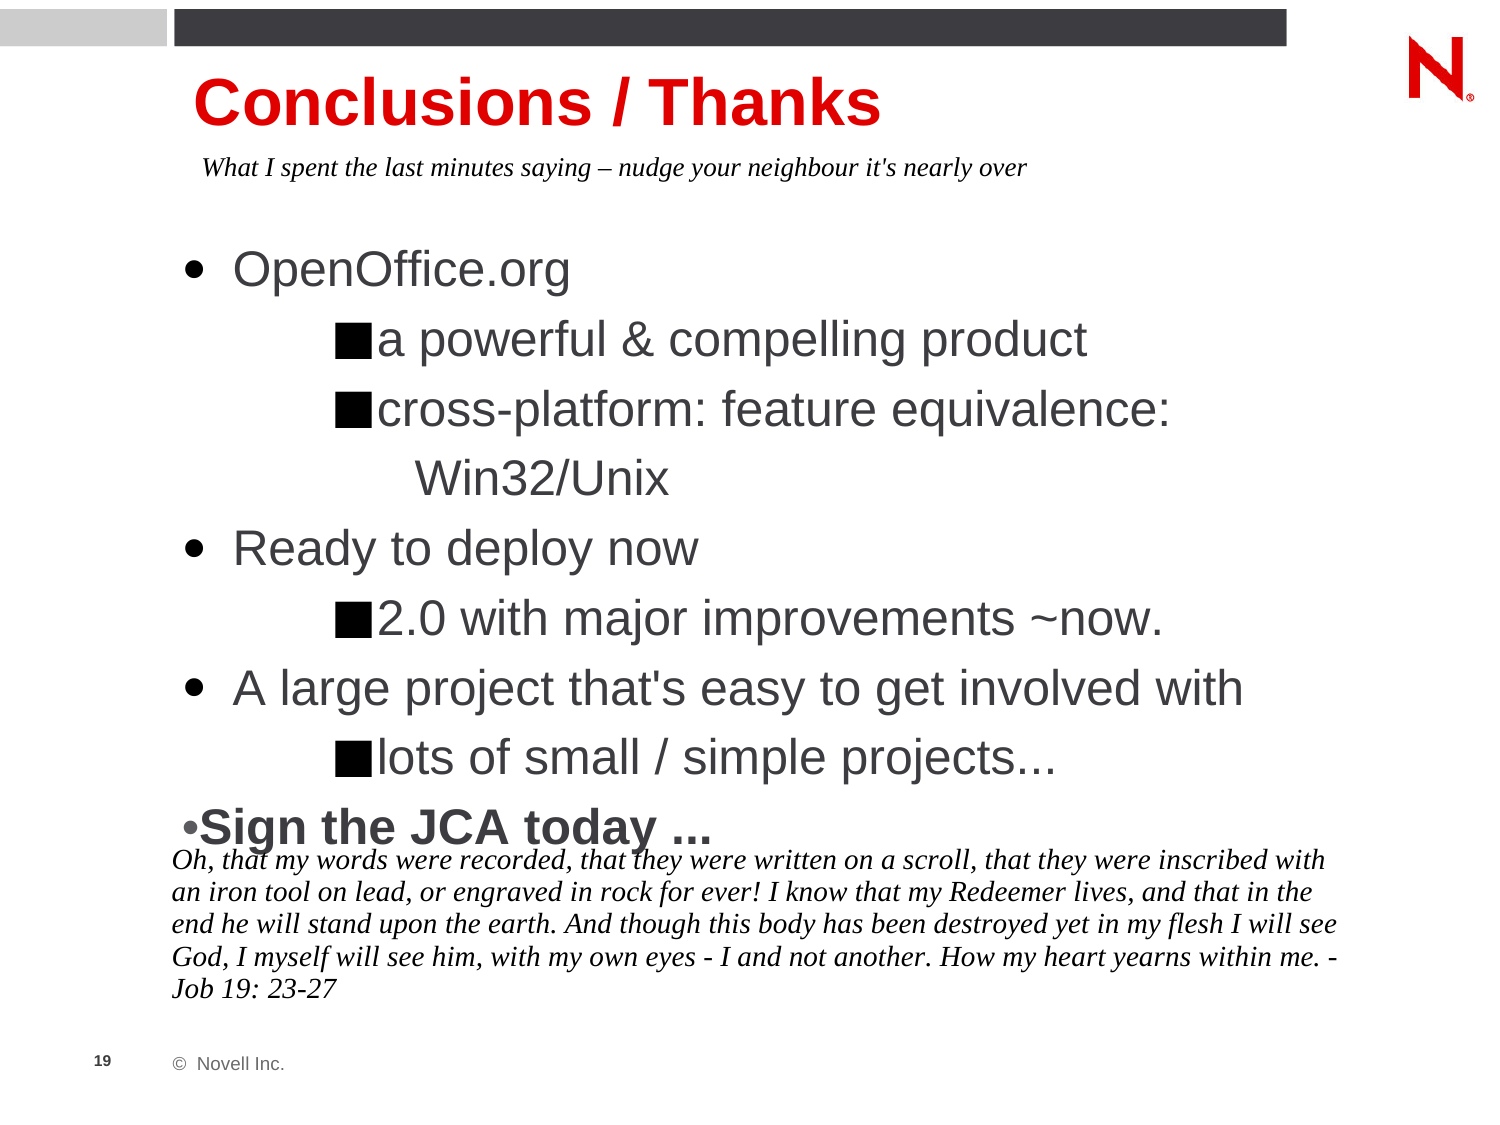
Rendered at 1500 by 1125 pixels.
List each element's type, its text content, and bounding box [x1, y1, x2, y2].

list OpenOffice.org a powerful & compelling product cross-platform: feature equivalence: Win32/Unix Ready to deploy now 2.0 with major improvements ~now. A large project that's easy to get involved with lots of small / simple projects... Sign the JCA today ... [167, 219, 1445, 834]
text_box What I spent the last minutes saying – nudge your neighbour it's nearly over [201, 152, 1444, 190]
text_box Oh, that my words were recorded, that they were written on a scroll, that they were inscribed with an iron tool on lead, or engraved in rock for ever! I know that my Redeemer lives, and that in the end he will stand upon the earth. And though this body has been destroyed yet in my flesh I will see God, I myself will see him, with my own eyes - I and not another. How my heart yearns within me. - Job 19: 23-27 [171, 843, 1359, 1094]
title Conclusions / Thanks [179, 51, 1436, 153]
picture [1404, 32, 1477, 105]
